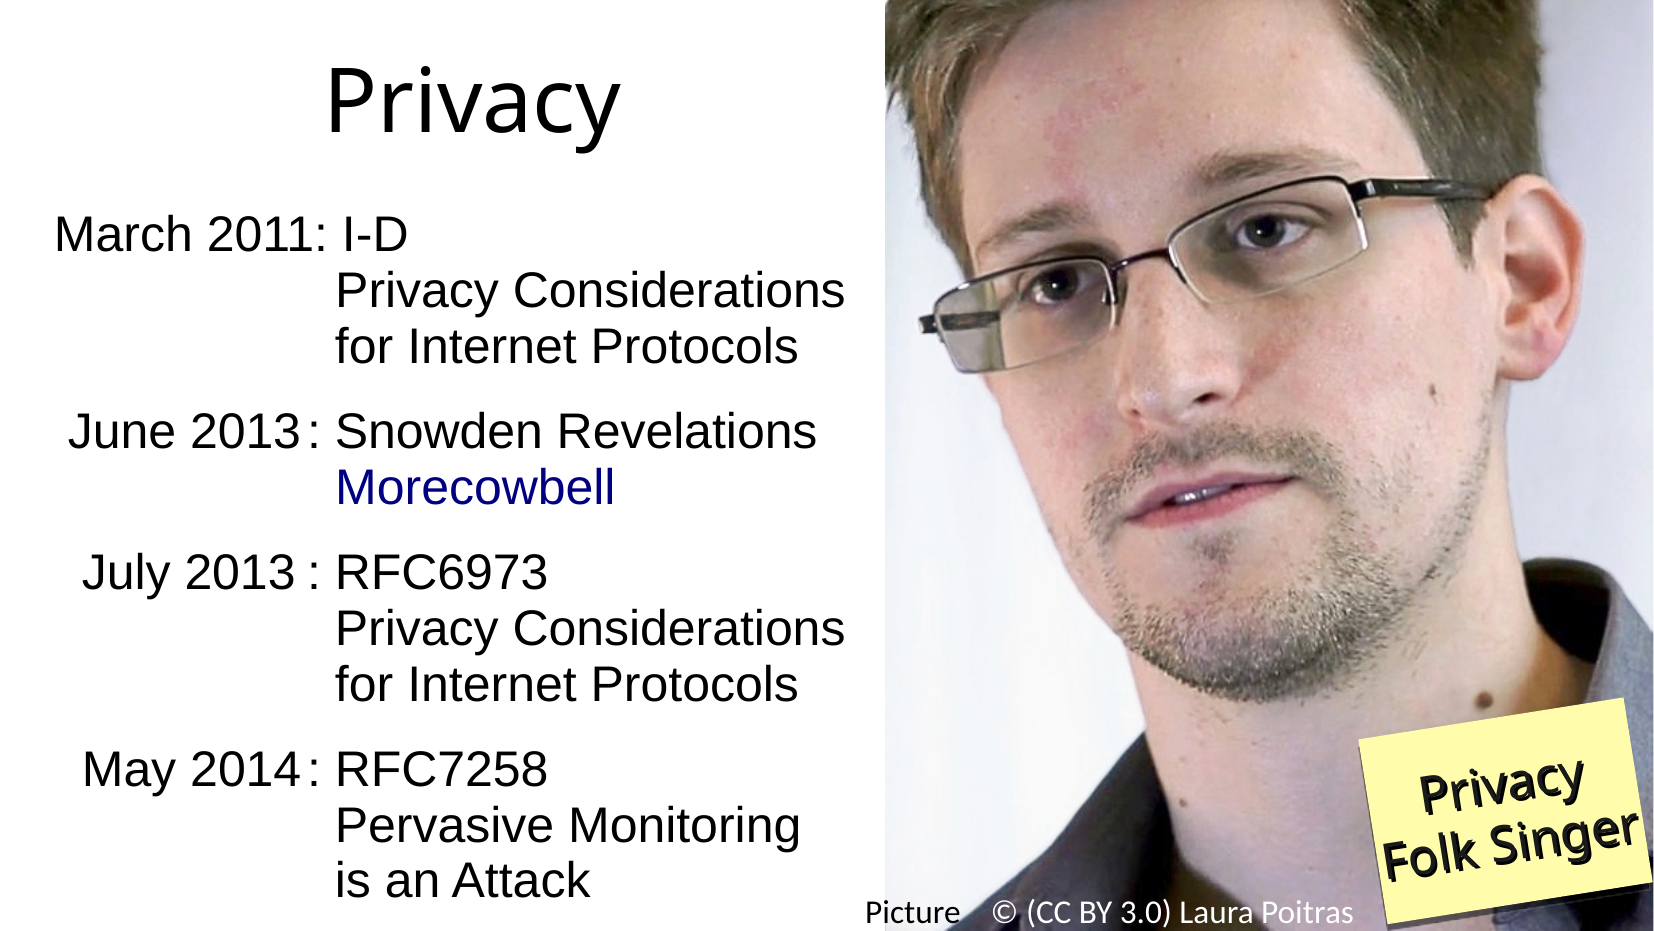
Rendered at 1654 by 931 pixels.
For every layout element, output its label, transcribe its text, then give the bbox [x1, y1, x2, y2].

title Privacy [82, 37, 863, 193]
list March 2011: I-D Privacy Considerations for Internet Protocols June 2013 : Snowden Revelations Morecowbell July 2013 : RFC6973 Privacy Considerations for Internet Protocols May 2014 : RFC7258 Pervasive Monitoring is an Attack [11, 206, 863, 931]
picture [885, 0, 1654, 931]
text_box Privacy Folk Singer [1358, 697, 1653, 909]
text_box Picture © (CC BY 3.0) Laura Poitras [863, 891, 1489, 931]
